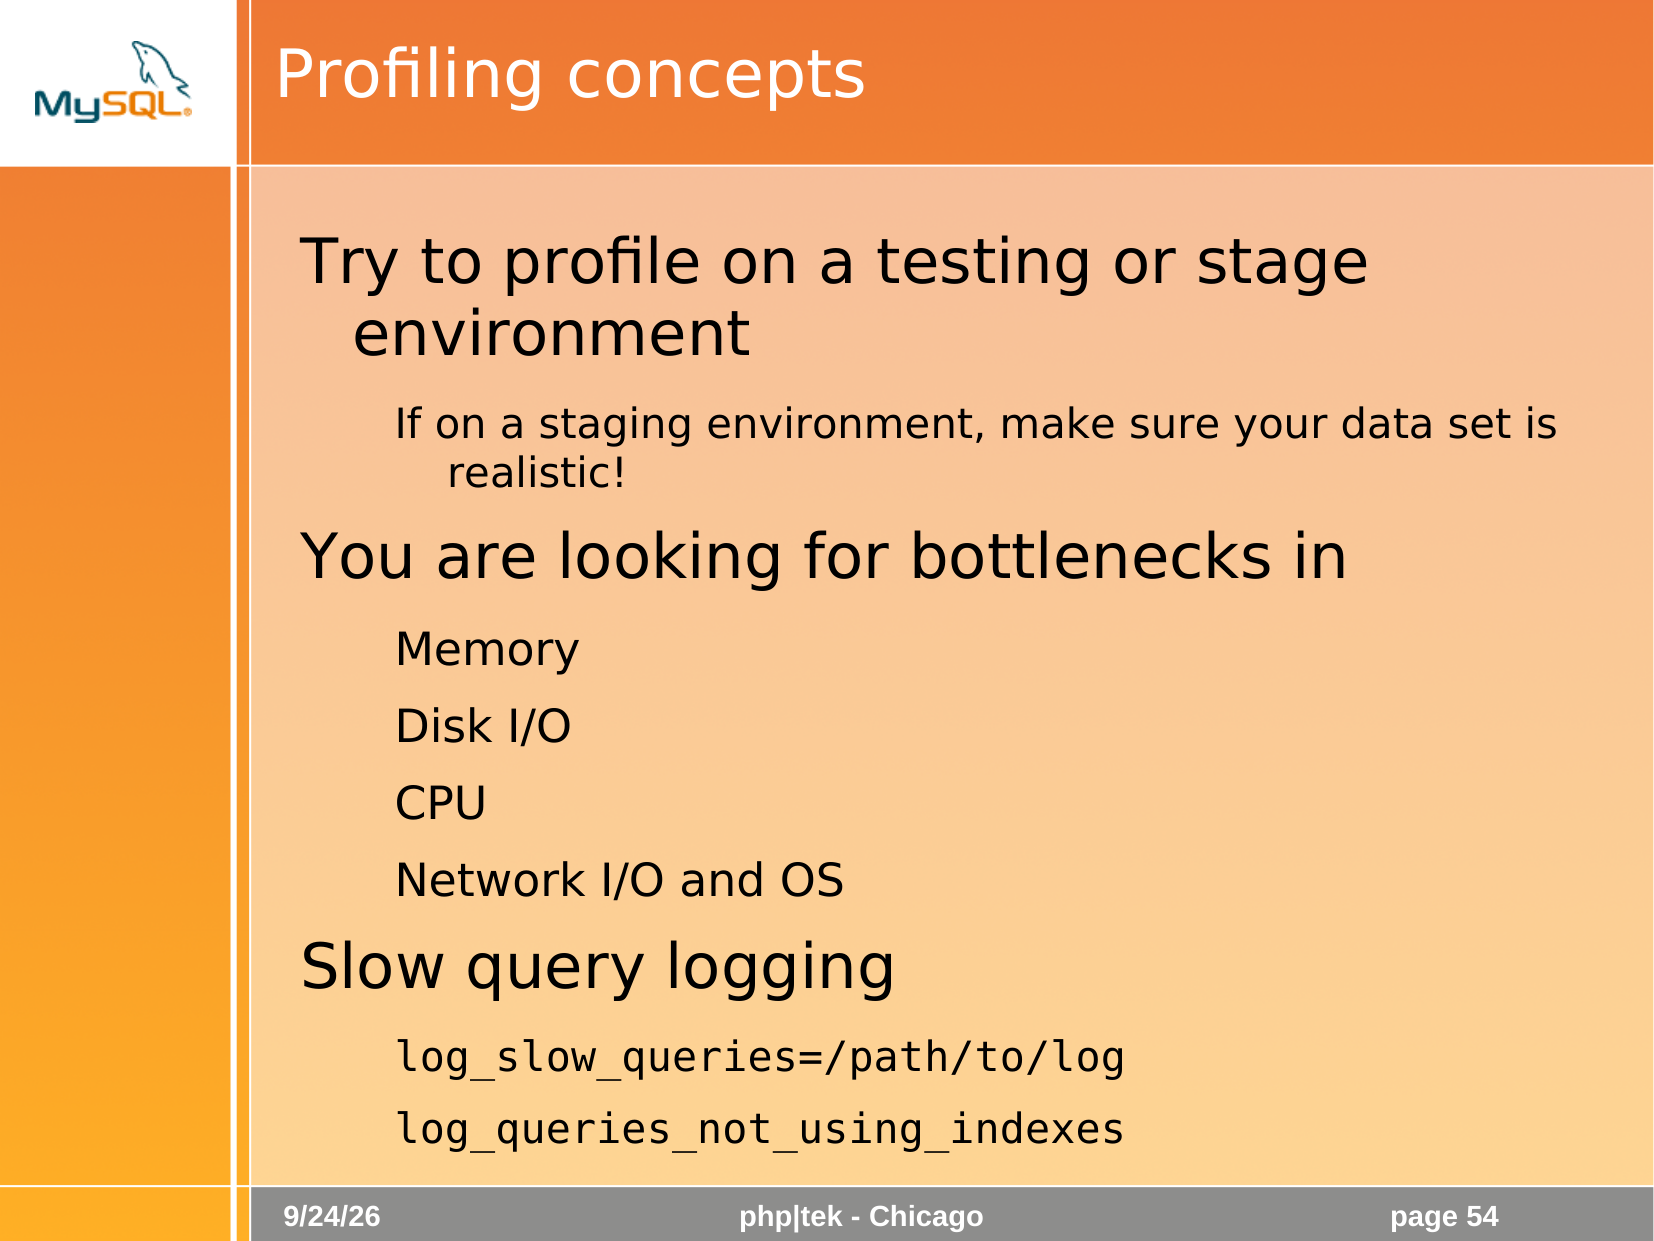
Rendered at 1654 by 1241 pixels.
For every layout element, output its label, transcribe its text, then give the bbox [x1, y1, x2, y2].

picture [0, 0, 1654, 1241]
title Profiling concepts [274, 11, 1500, 137]
list Try to profile on a testing or stage environment If on a staging environment, make sure your data set is realistic! You are looking for bottlenecks in Memory Disk I/O CPU Network I/O and OS Slow query logging log_slow_queries=/path/to/log log_queries_not_using_indexes [300, 225, 1613, 1163]
picture [35, 41, 192, 123]
